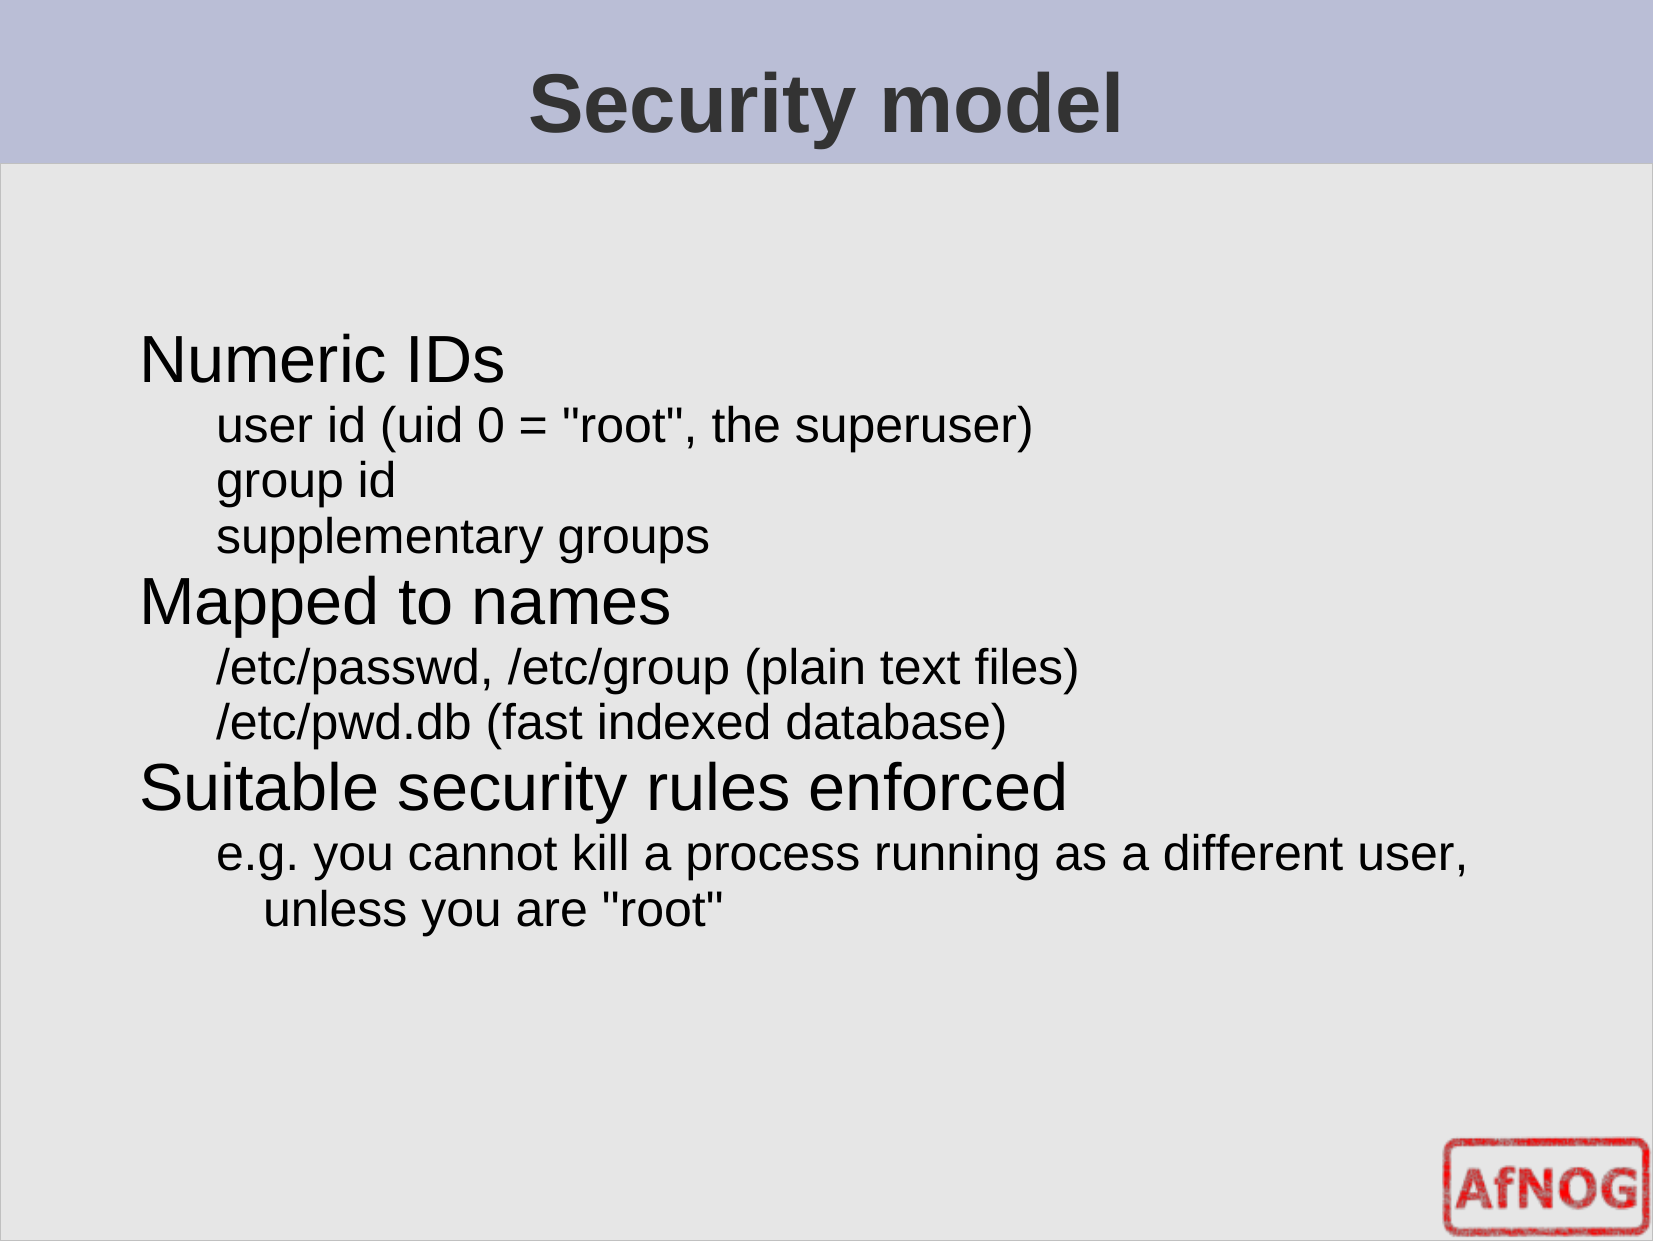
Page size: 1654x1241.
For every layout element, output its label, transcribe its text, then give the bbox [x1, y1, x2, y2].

title Security model [0, 0, 1653, 208]
picture [1441, 1135, 1653, 1241]
list Numeric IDs user id (uid 0 = "root", the superuser) group id supplementary groups Mapped to names /etc/passwd, /etc/group (plain text files) /etc/pwd.db (fast indexed database) Suitable security rules enforced e.g. you cannot kill a process running as a different user, unless you are "root" [121, 322, 1561, 1133]
